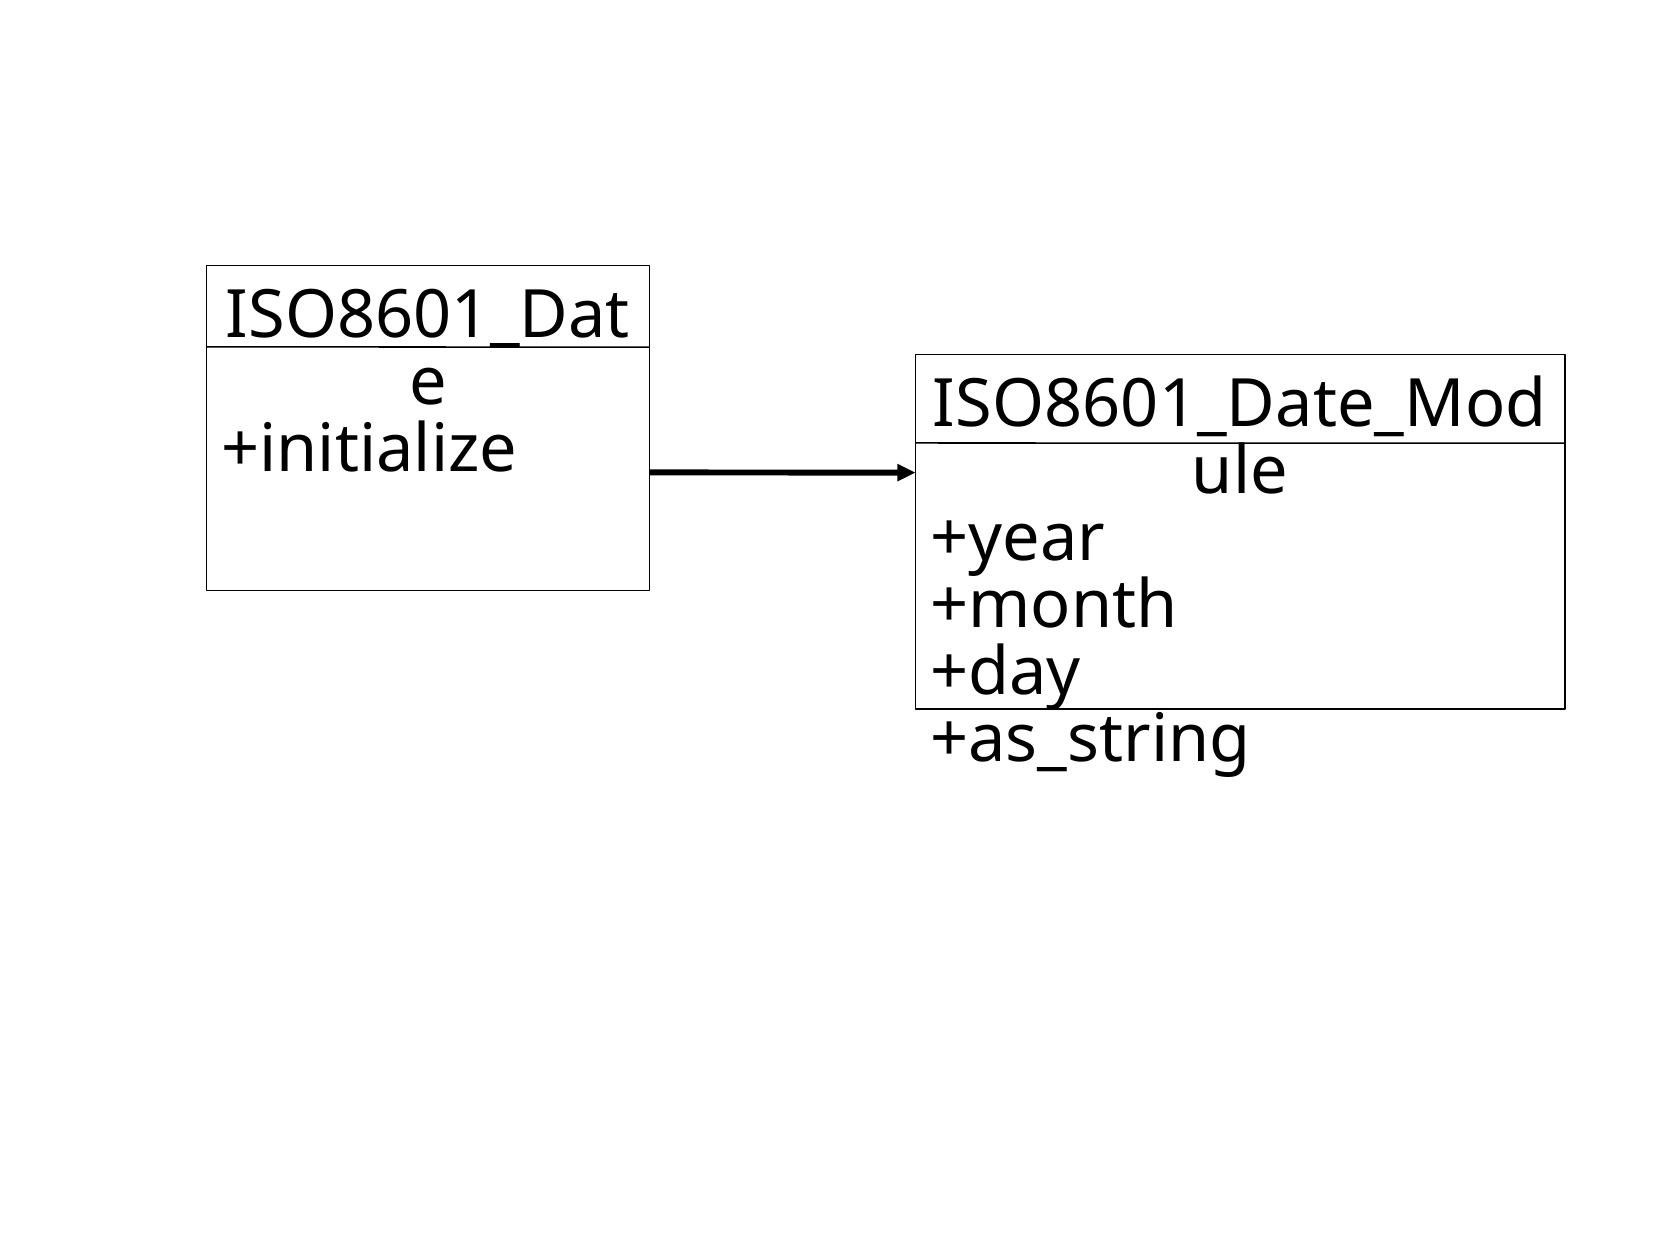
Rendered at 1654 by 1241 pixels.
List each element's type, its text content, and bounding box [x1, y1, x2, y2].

text_box ISO8601_Date +initialize [206, 348, 650, 591]
text_box ISO8601_Date_Module +year +month +day +as_string [915, 444, 1565, 709]
text_box ISO8601_Date +initialize [206, 265, 650, 346]
text_box ISO8601_Date_Module +year +month +day +as_string [915, 354, 1565, 442]
